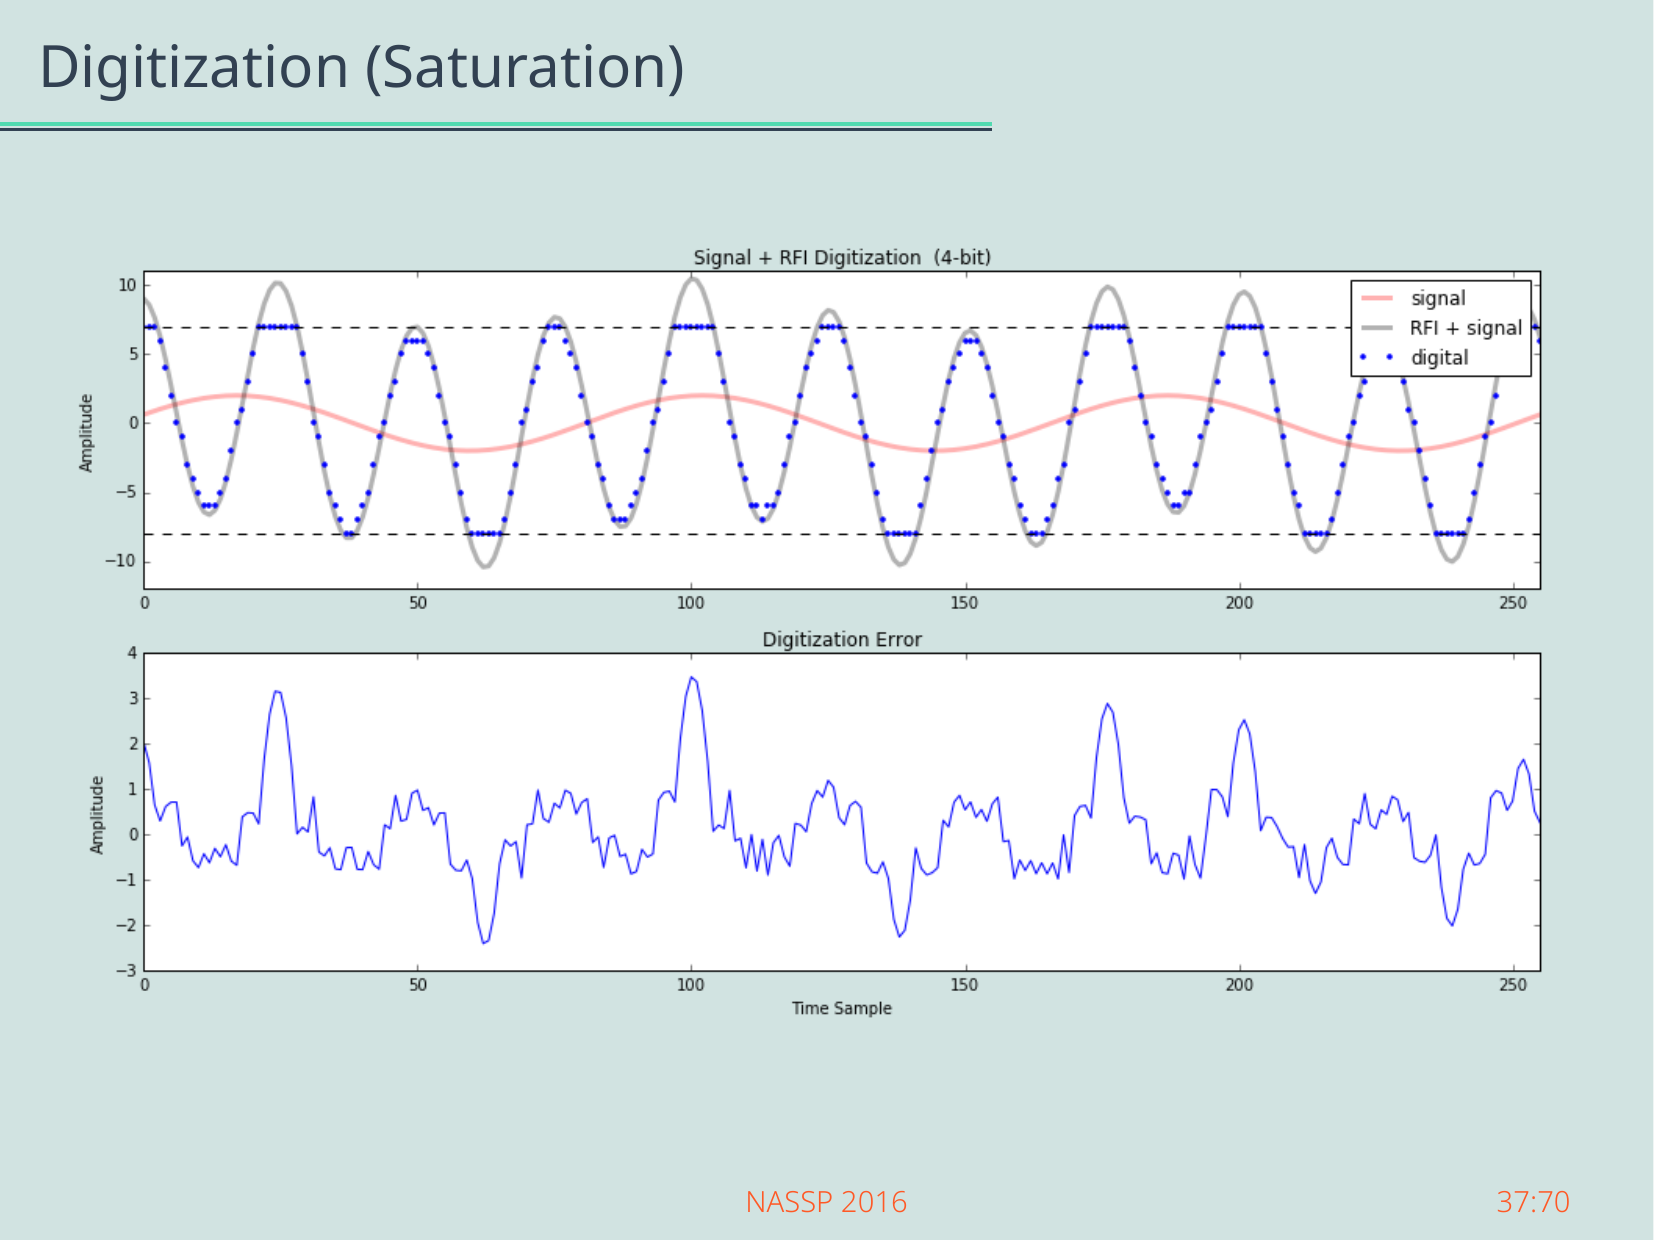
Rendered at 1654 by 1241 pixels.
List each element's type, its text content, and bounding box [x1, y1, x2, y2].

text_box Digitization (Saturation) [23, 17, 1063, 103]
picture [70, 238, 1551, 1027]
